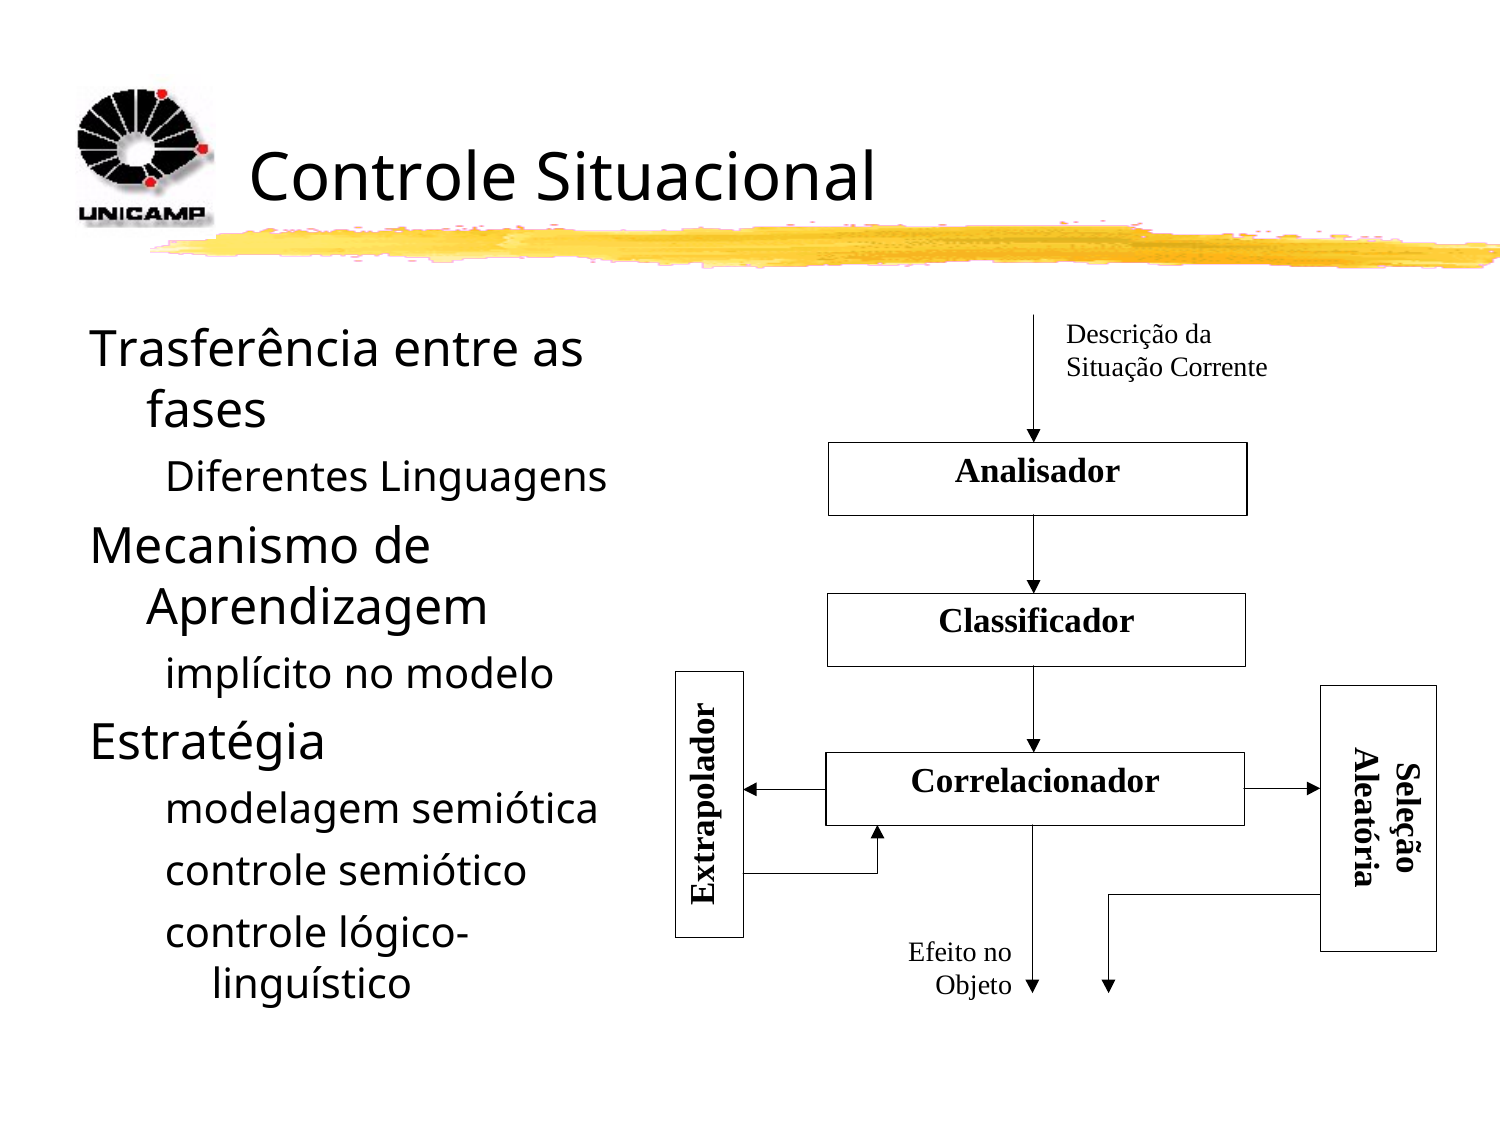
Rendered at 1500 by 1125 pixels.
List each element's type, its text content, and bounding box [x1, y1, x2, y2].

title Controle Situacional [233, 37, 1434, 225]
list Trasferência entre as fases Diferentes Linguagens Mecanismo de Aprendizagem implícito no modelo Estratégia modelagem semiótica controle semiótico controle lógico-linguístico [75, 309, 663, 997]
chart [675, 312, 1438, 1027]
picture [75, 74, 1500, 279]
